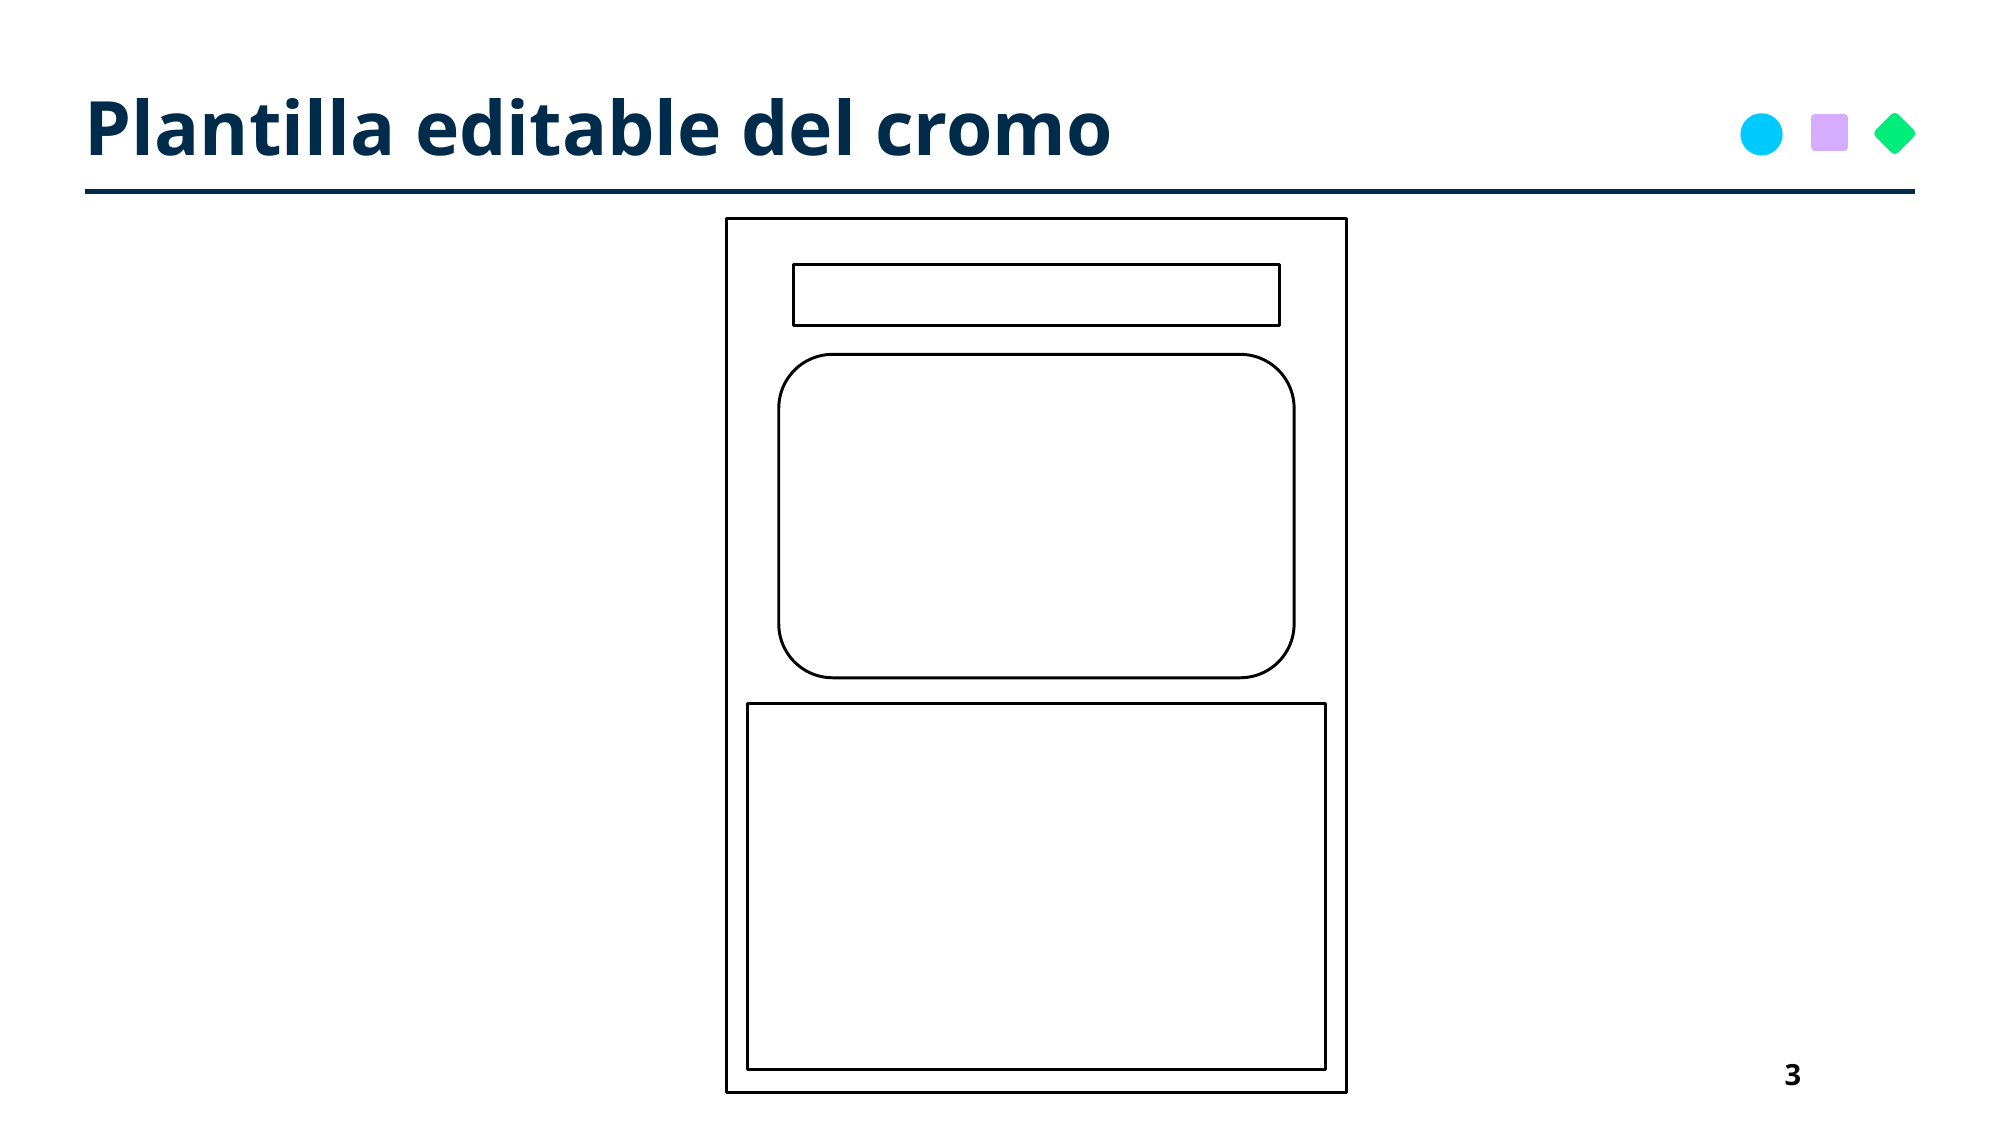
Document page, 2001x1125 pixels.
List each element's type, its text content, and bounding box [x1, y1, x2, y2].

text_box [726, 218, 1347, 1093]
title Plantilla editable del cromo [84, 29, 1601, 178]
